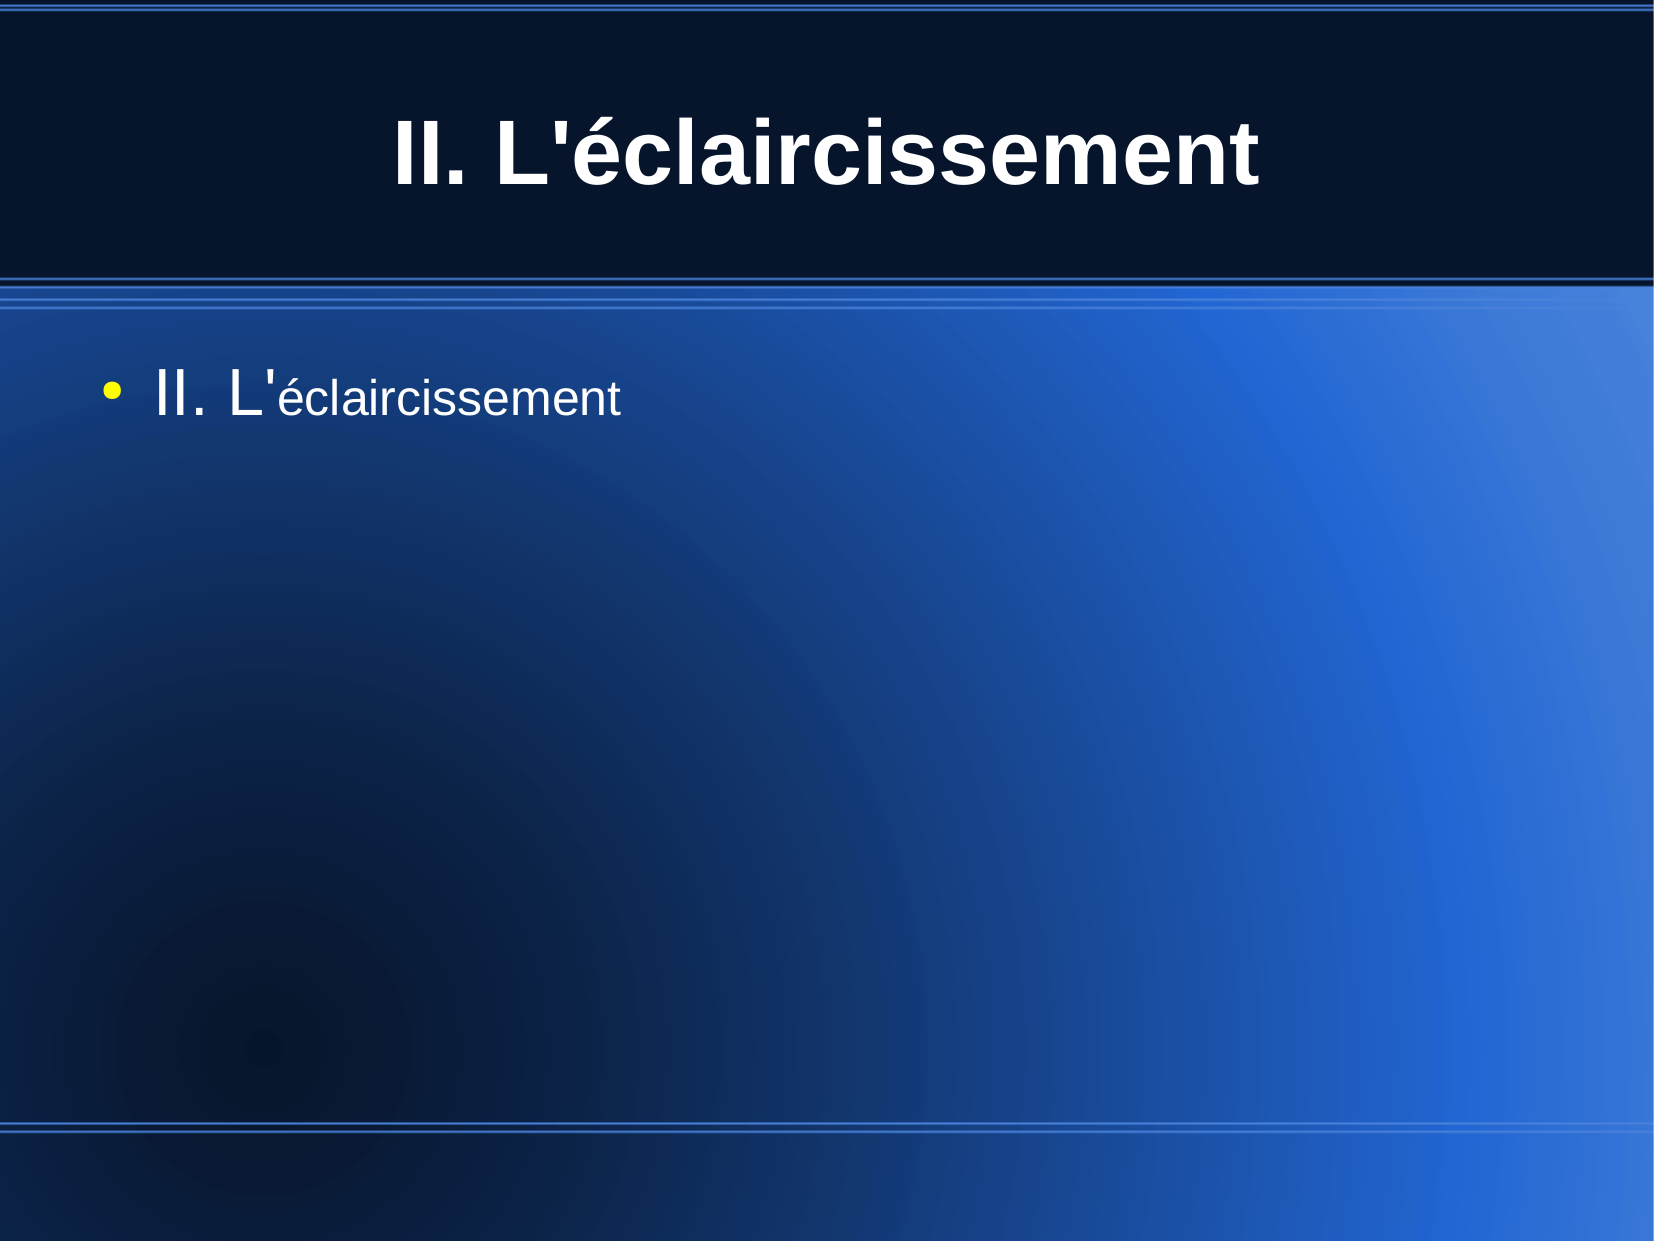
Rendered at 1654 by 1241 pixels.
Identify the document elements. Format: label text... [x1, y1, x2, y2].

title II. L'éclaircissement [82, 49, 1571, 257]
picture [0, 0, 1654, 1241]
list II. L'éclaircissement [82, 355, 1571, 1058]
